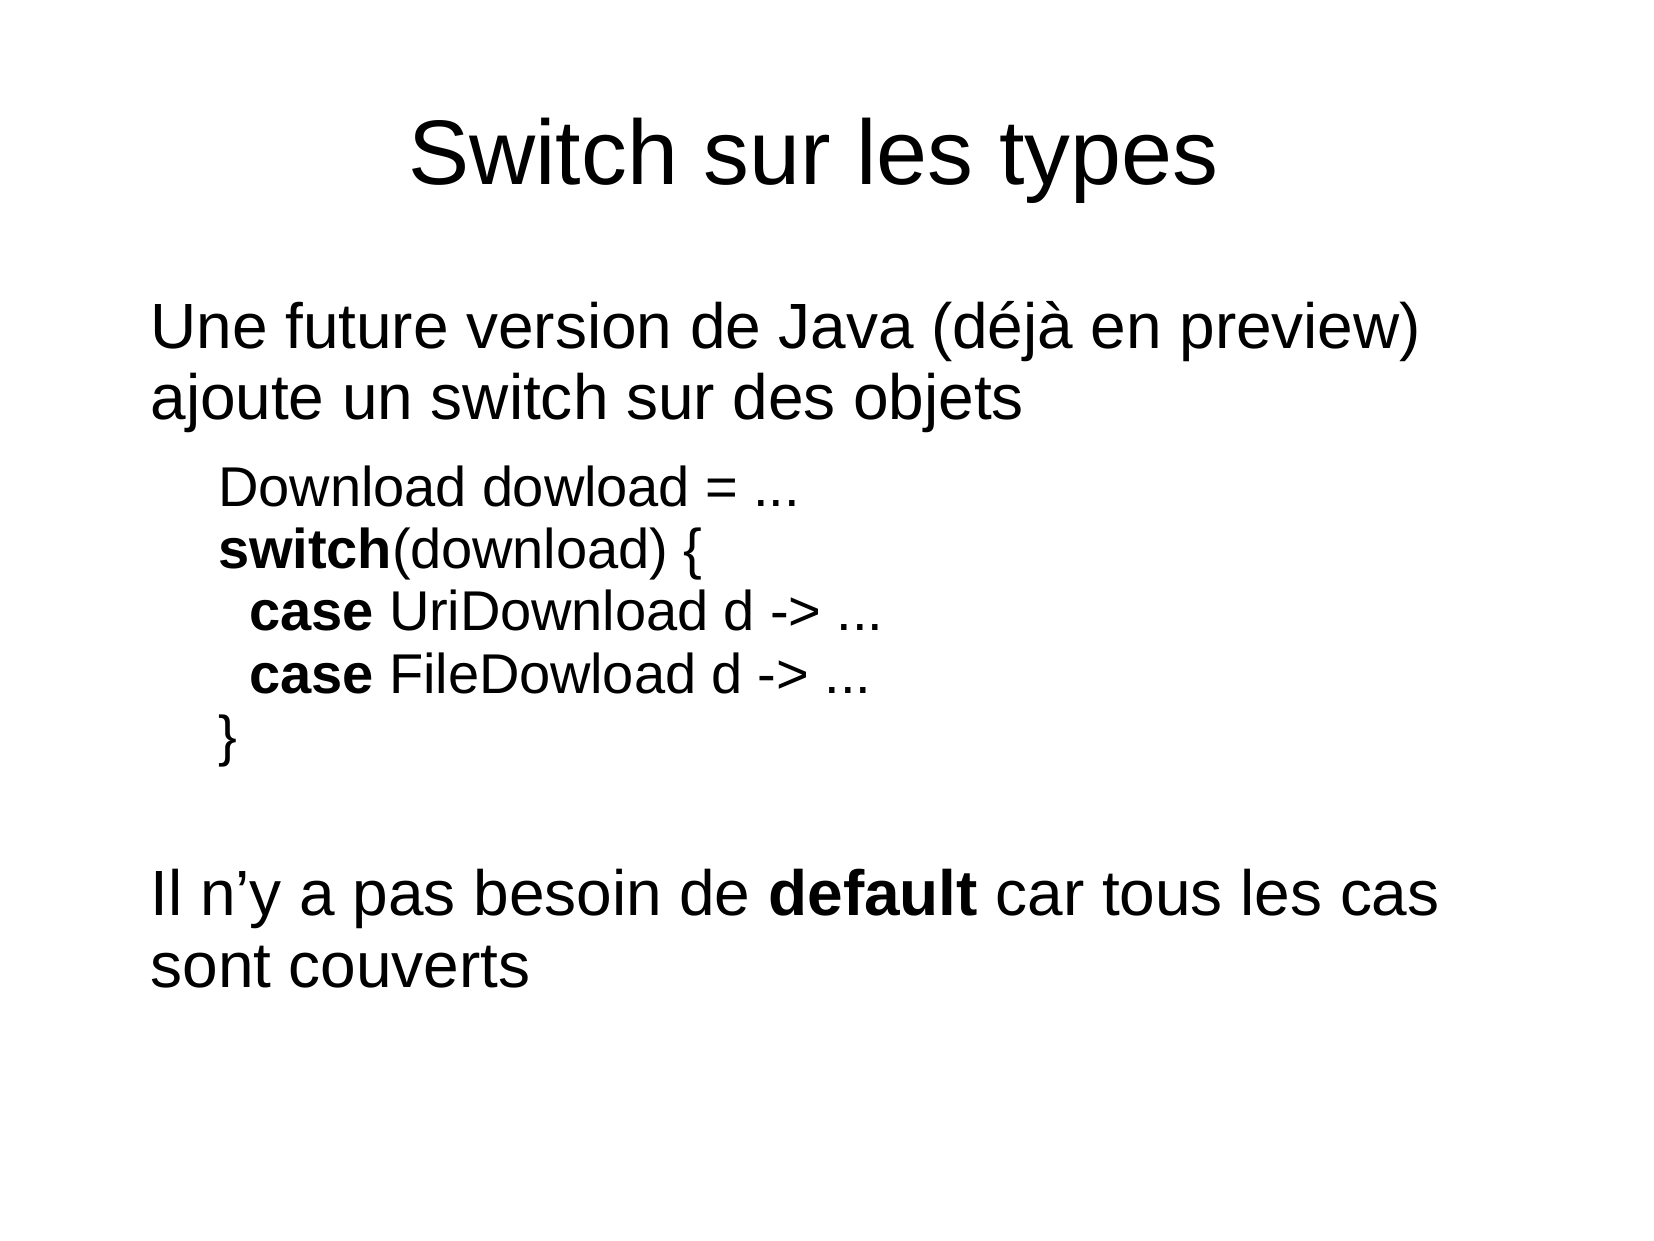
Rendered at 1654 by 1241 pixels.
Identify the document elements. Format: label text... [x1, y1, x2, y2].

list Une future version de Java (déjà en preview) ajoute un switch sur des objets Download dowload = ... switch(download) { case UriDownload d -> ... case FileDowload d -> ... } Il n’y a pas besoin de default car tous les cas sont couverts [82, 290, 1571, 1010]
title Switch sur les types [82, 49, 1571, 257]
